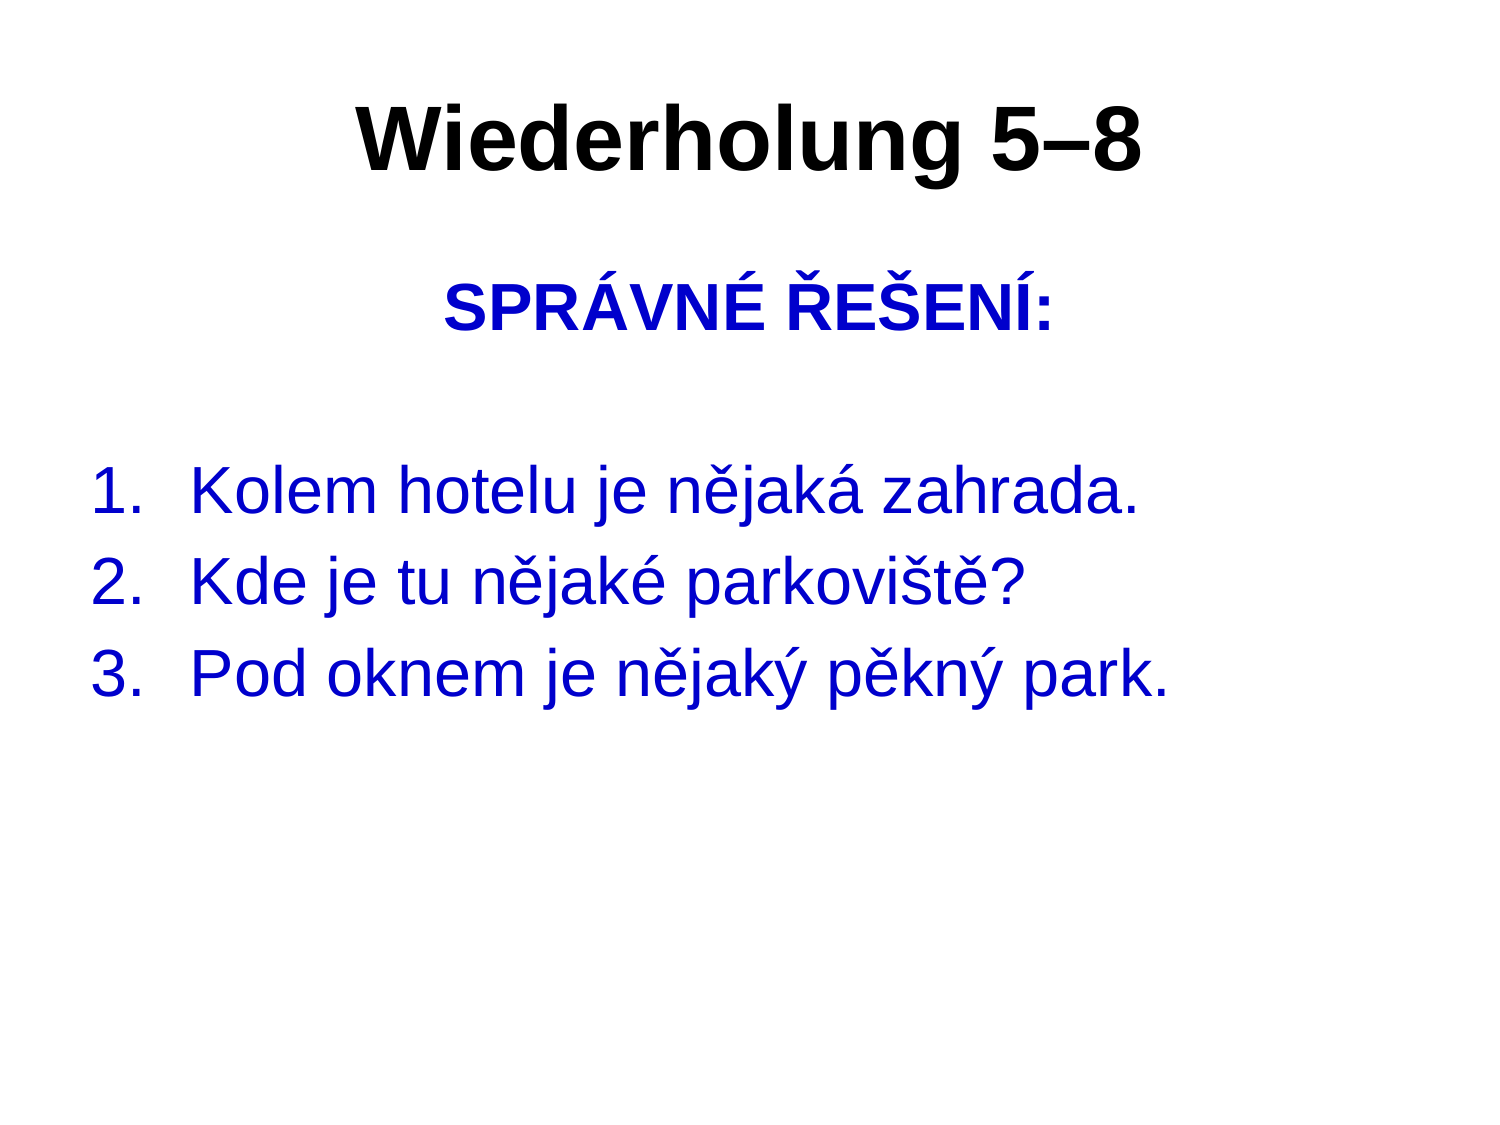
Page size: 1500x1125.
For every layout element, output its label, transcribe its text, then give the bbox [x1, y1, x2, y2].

title Wiederholung 5–8 [75, 45, 1426, 233]
list SPRÁVNÉ ŘEŠENÍ: Kolem hotelu je nějaká zahrada. Kde je tu nějaké parkoviště? Pod oknem je nějaký pěkný park. [75, 262, 1426, 1006]
